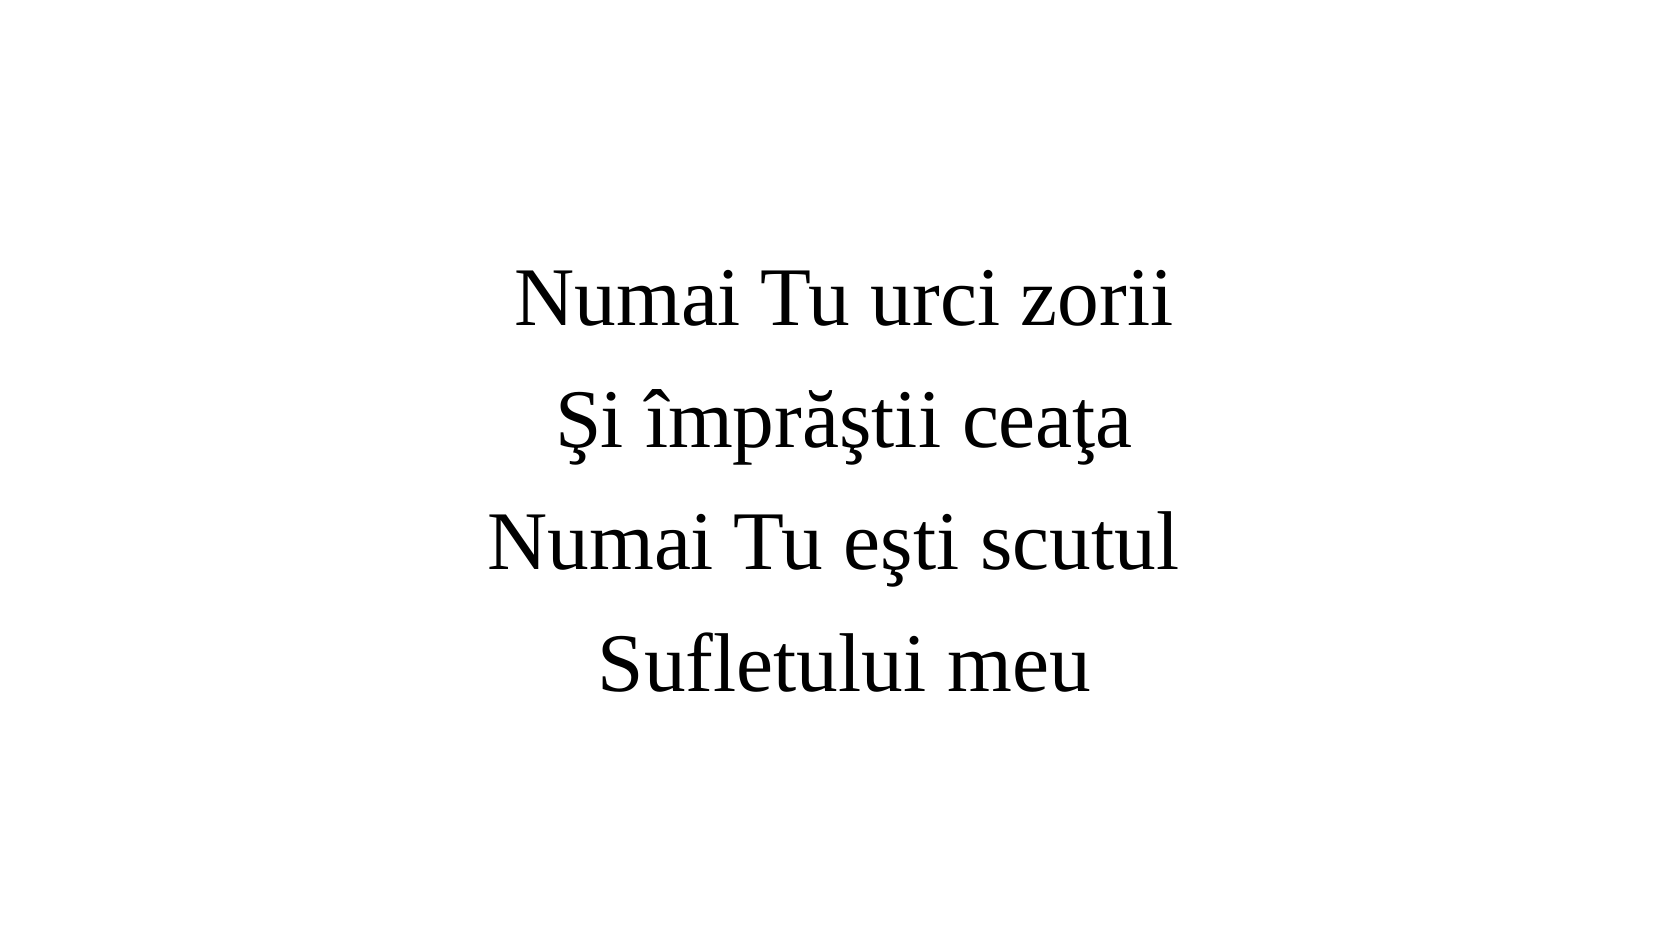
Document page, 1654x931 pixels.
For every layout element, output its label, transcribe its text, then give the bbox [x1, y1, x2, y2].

subtitle Numai Tu urci zorii Şi împrăştii ceaţa Numai Tu eşti scutul Sufletului meu [177, 241, 1512, 709]
